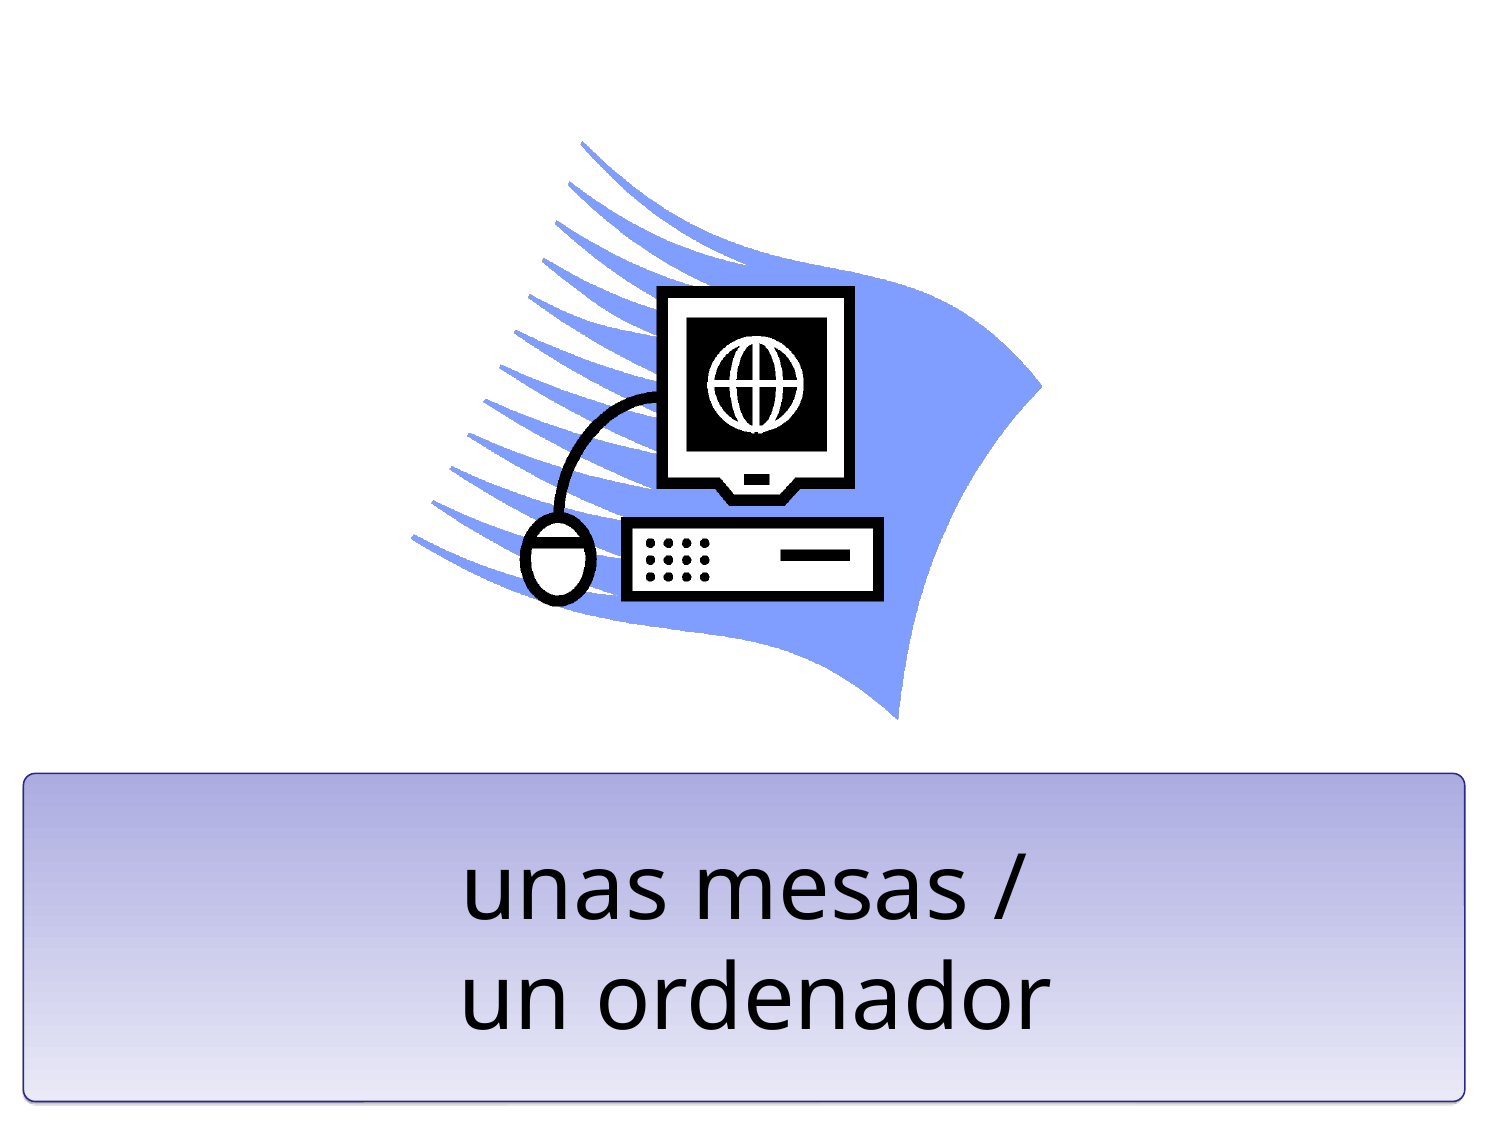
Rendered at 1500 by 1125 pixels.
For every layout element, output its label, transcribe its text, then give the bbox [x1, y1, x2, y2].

text_box unas mesas / un ordenador [23, 773, 1465, 1102]
picture [410, 140, 1042, 720]
